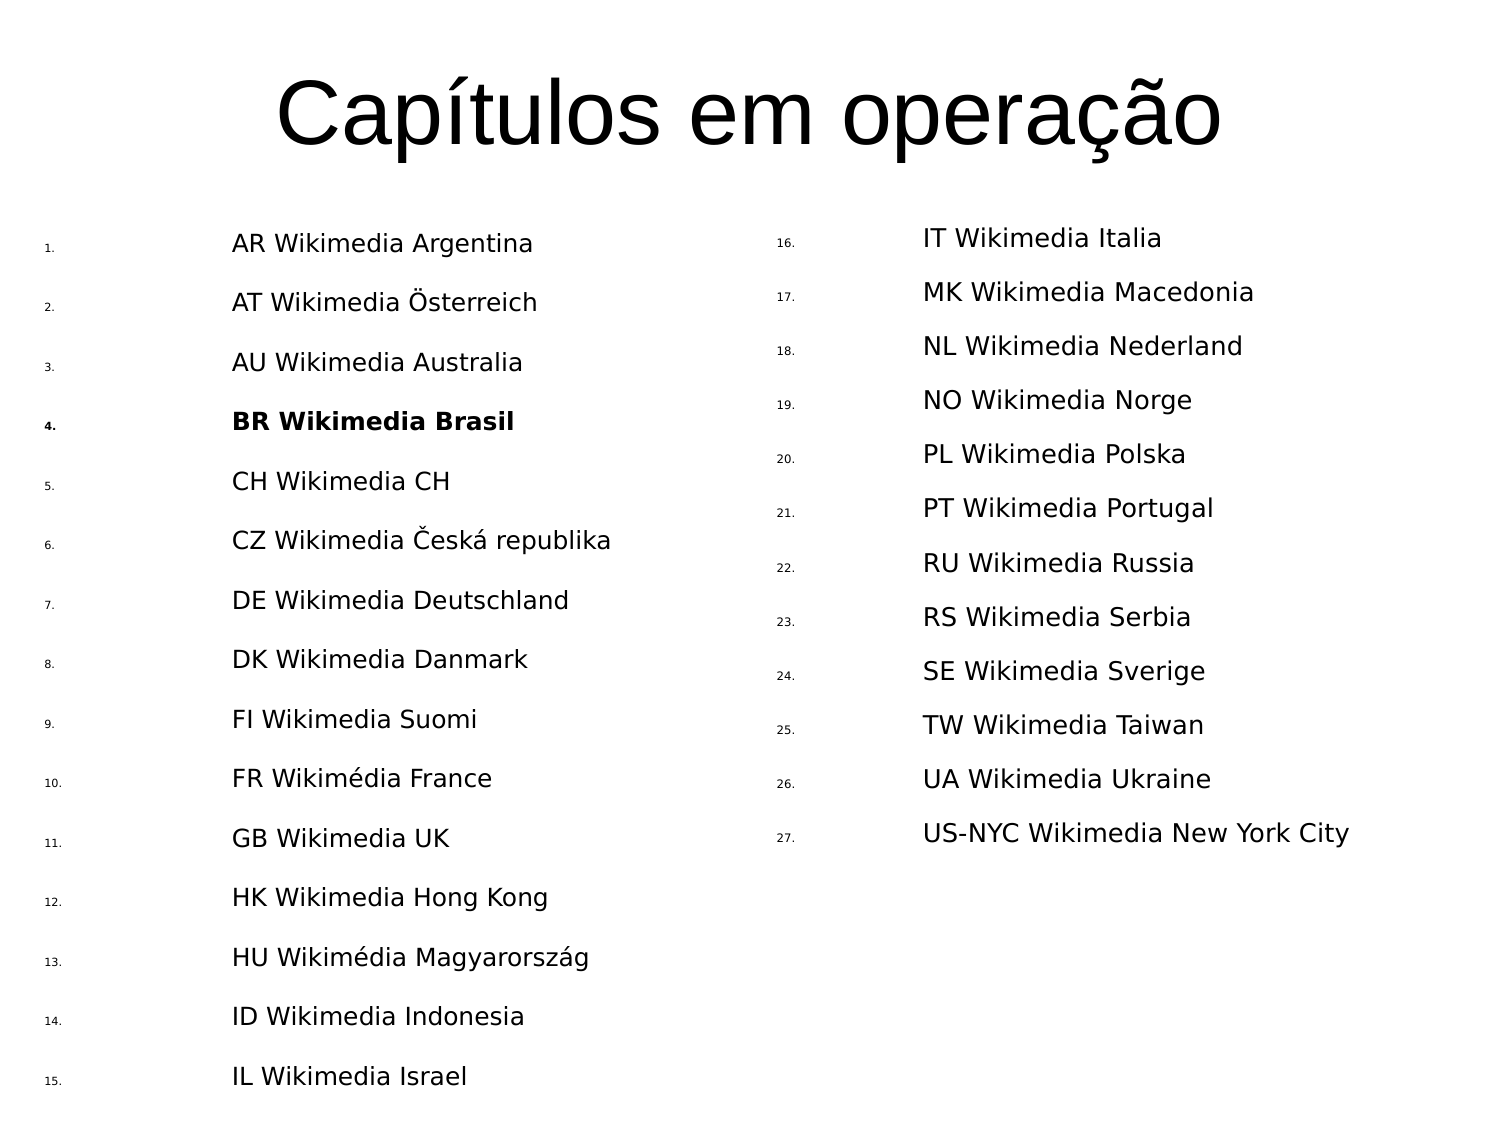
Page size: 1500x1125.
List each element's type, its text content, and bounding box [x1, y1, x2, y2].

title Capítulos em operação [75, 45, 1425, 233]
list IT Wikimedia Italia MK Wikimedia Macedonia NL Wikimedia Nederland NO Wikimedia Norge PL Wikimedia Polska PT Wikimedia Portugal RU Wikimedia Russia RS Wikimedia Serbia SE Wikimedia Sverige TW Wikimedia Taiwan UA Wikimedia Ukraine US-NYC Wikimedia New York City [761, 214, 1425, 863]
list AR Wikimedia Argentina AT Wikimedia Österreich AU Wikimedia Australia BR Wikimedia Brasil CH Wikimedia CH CZ Wikimedia Česká republika DE Wikimedia Deutschland DK Wikimedia Danmark FI Wikimedia Suomi FR Wikimédia France GB Wikimedia UK HK Wikimedia Hong Kong HU Wikimédia Magyarország ID Wikimedia Indonesia IL Wikimedia Israel [29, 220, 738, 1098]
